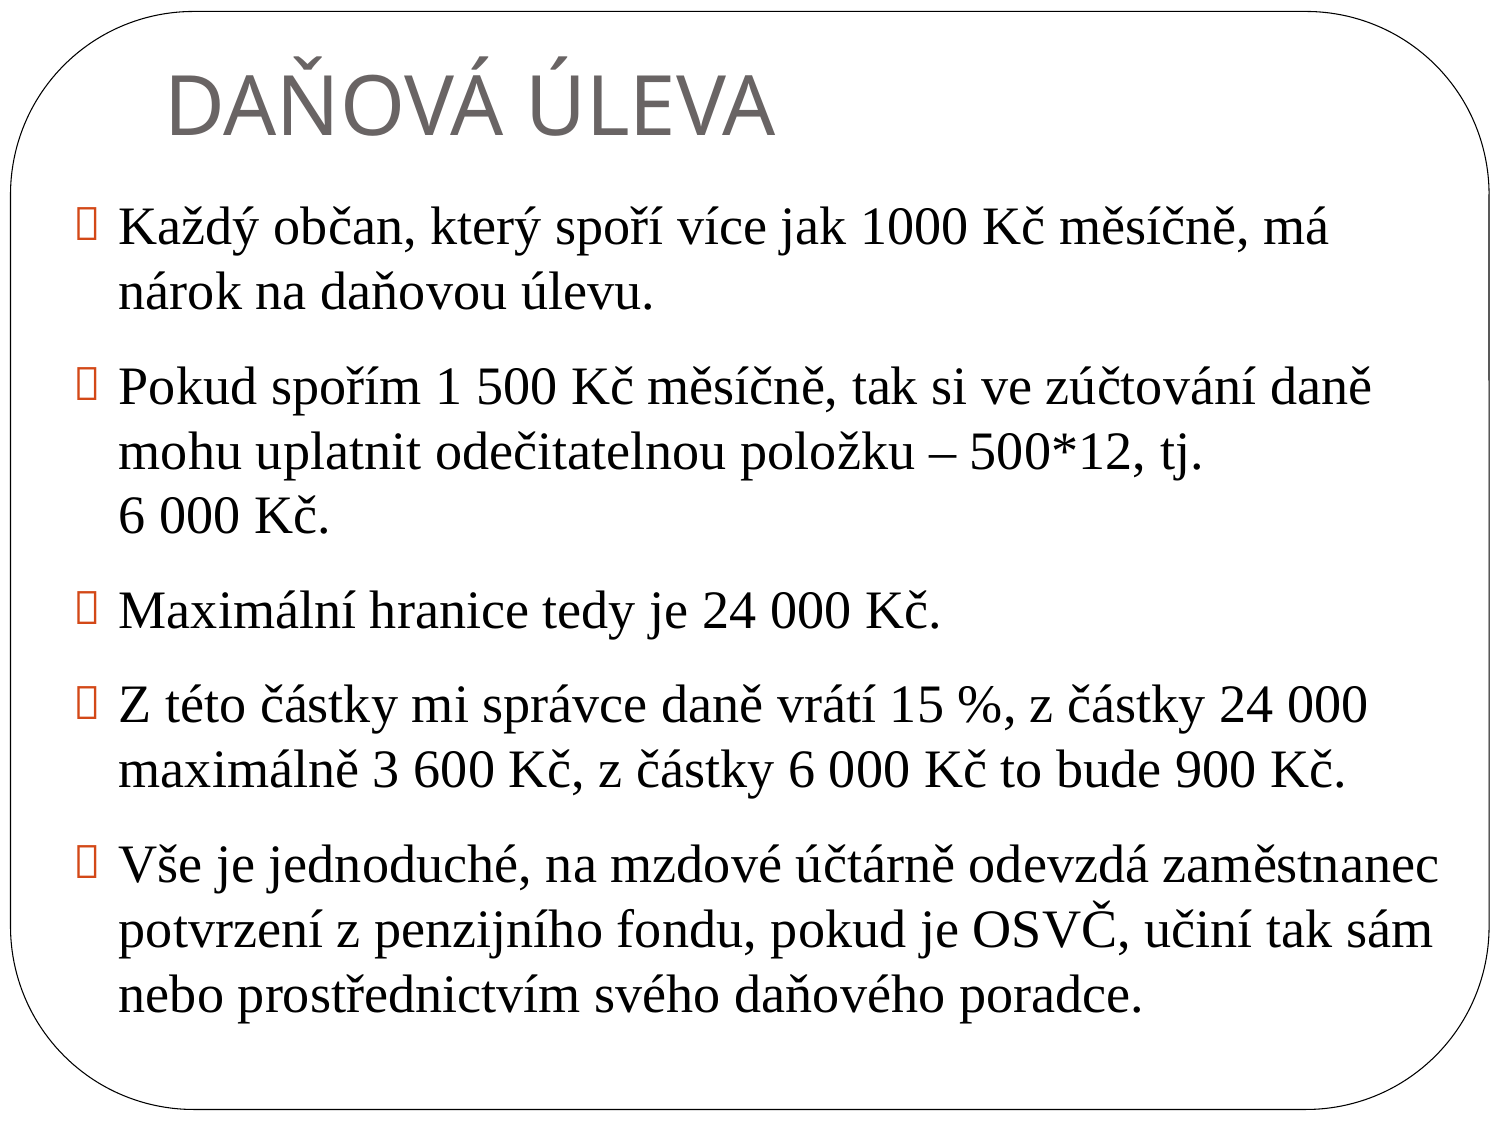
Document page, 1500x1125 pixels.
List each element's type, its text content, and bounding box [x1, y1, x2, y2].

title DAŇOVÁ ÚLEVA [150, 45, 1425, 183]
list Každý občan, který spoří více jak 1000 Kč měsíčně, má nárok na daňovou úlevu. Pokud spořím 1 500 Kč měsíčně, tak si ve zúčtování daně mohu uplatnit odečitatelnou položku – 500*12, tj. 6 000 Kč. Maximální hranice tedy je 24 000 Kč. Z této částky mi správce daně vrátí 15 %, z částky 24 000 maximálně 3 600 Kč, z částky 6 000 Kč to bude 900 Kč. Vše je jednoduché, na mzdové účtárně odevzdá zaměstnanec potvrzení z penzijního fondu, pokud je OSVČ, učiní tak sám nebo prostřednictvím svého daňového poradce. [59, 183, 1465, 934]
